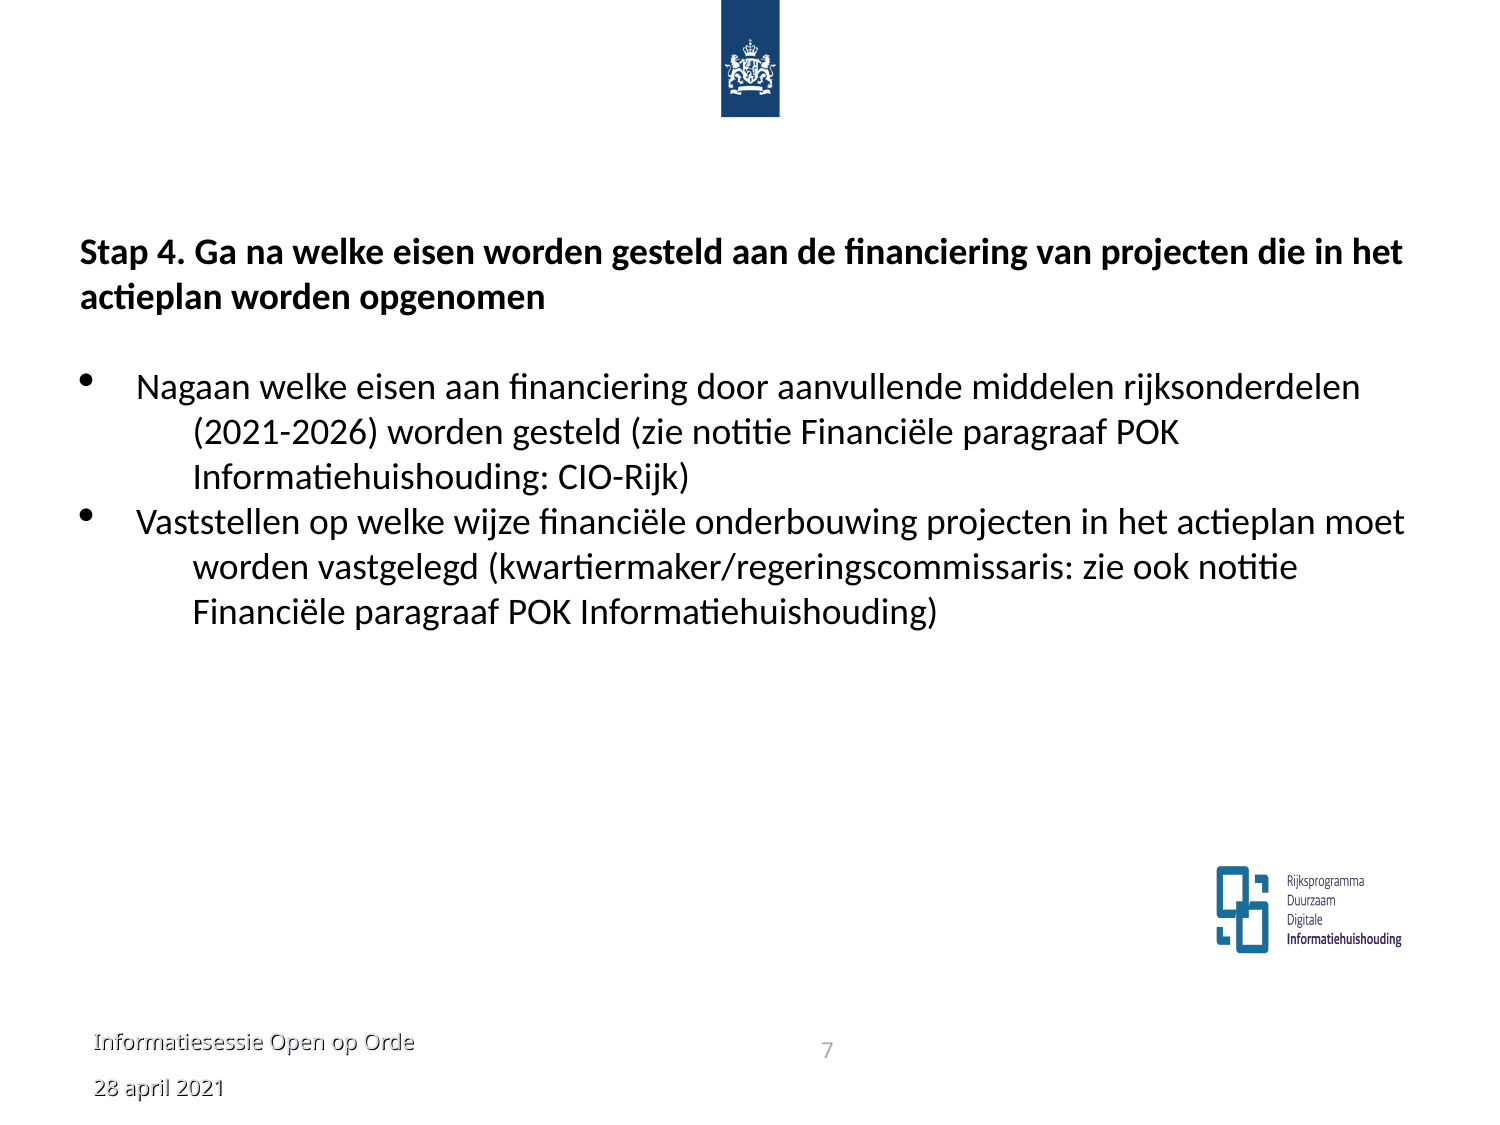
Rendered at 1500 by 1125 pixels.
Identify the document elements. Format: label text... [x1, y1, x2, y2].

text_box Stap 4. Ga na welke eisen worden gesteld aan de financiering van projecten die in het actieplan worden opgenomen Nagaan welke eisen aan financiering door aanvullende middelen rijksonderdelen (2021-2026) worden gesteld (zie notitie Financiële paragraaf POK Informatiehuishouding: CIO-Rijk) Vaststellen op welke wijze financiële onderbouwing projecten in het actieplan moet worden vastgelegd (kwartiermaker/regeringscommissaris: zie ook notitie Financiële paragraaf POK Informatiehuishouding) [65, 220, 1423, 640]
text_box 28 april 2021 [78, 1074, 694, 1117]
text_box Informatiesessie Open op Orde [78, 1020, 694, 1074]
text_box 7 [806, 1020, 1423, 1074]
